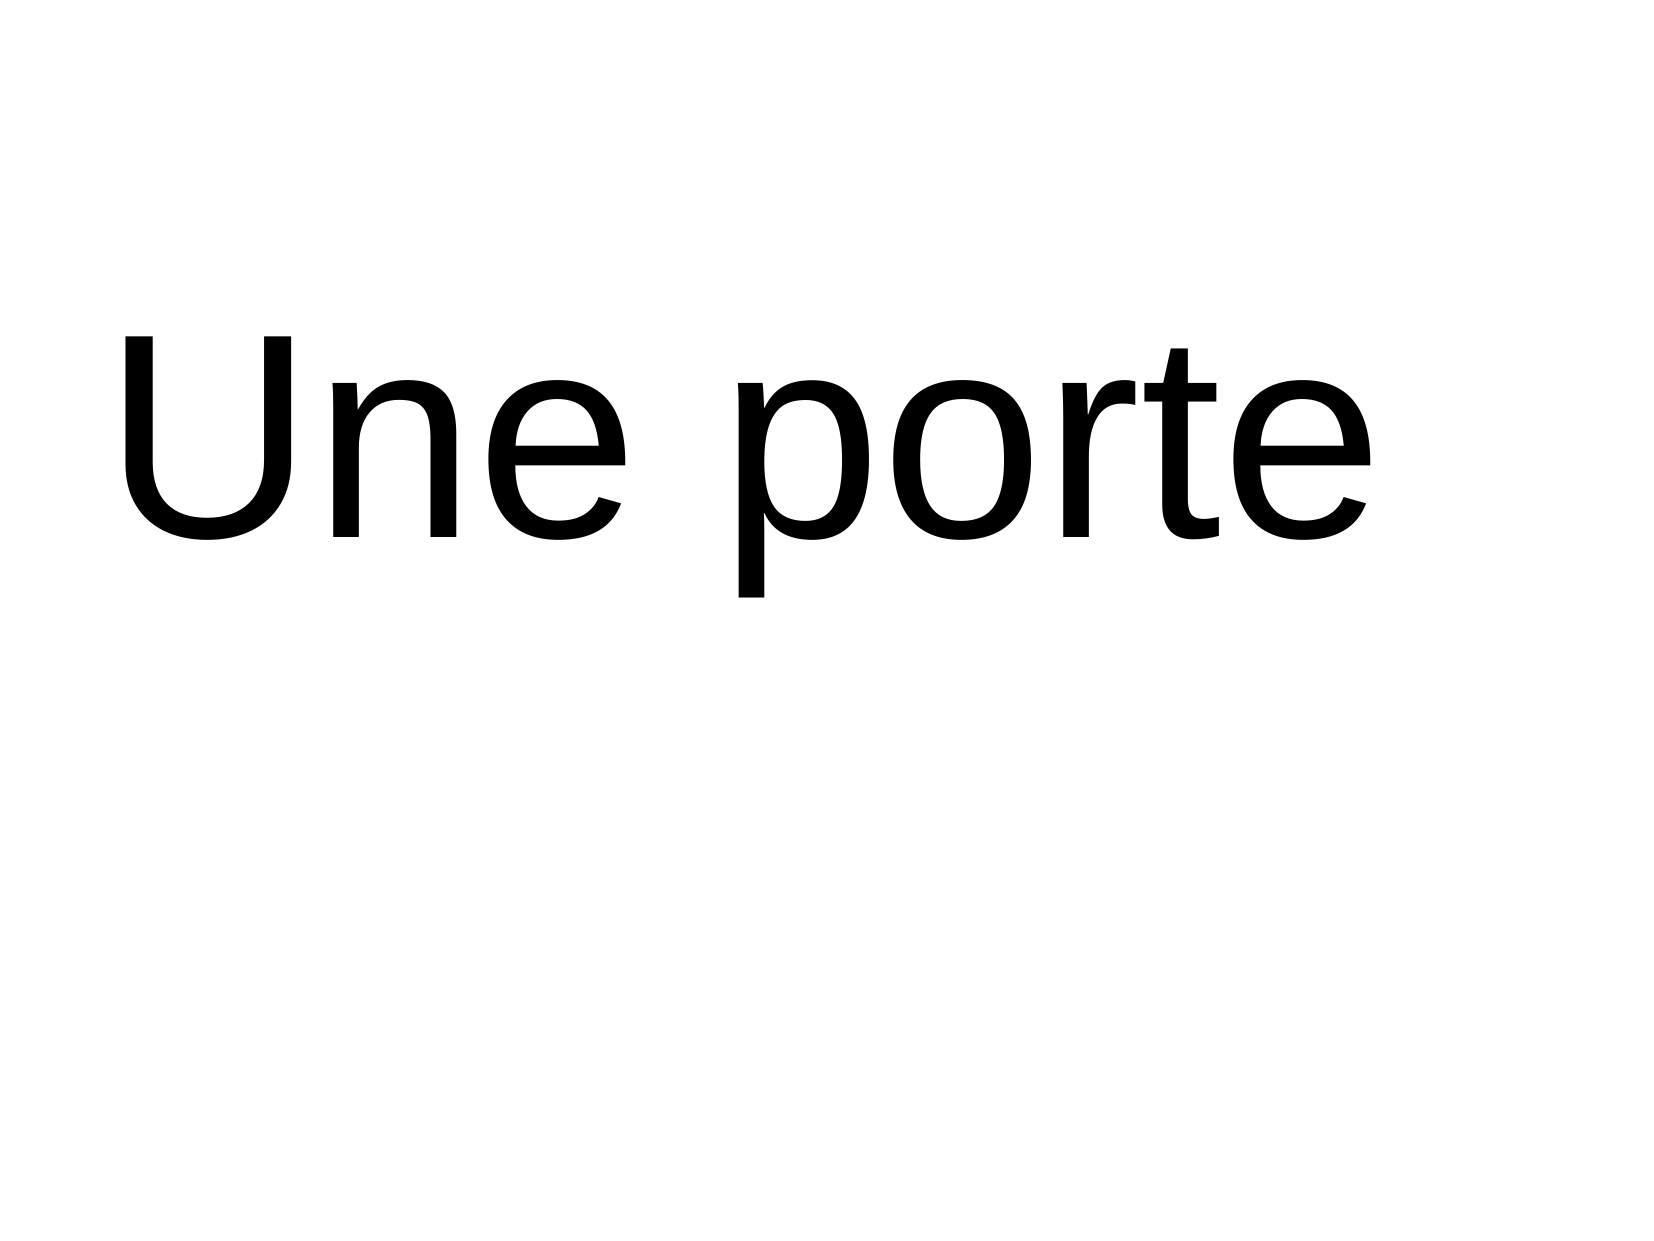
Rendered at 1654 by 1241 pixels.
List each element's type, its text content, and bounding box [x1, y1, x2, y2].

text_box Une porte [88, 265, 1565, 607]
